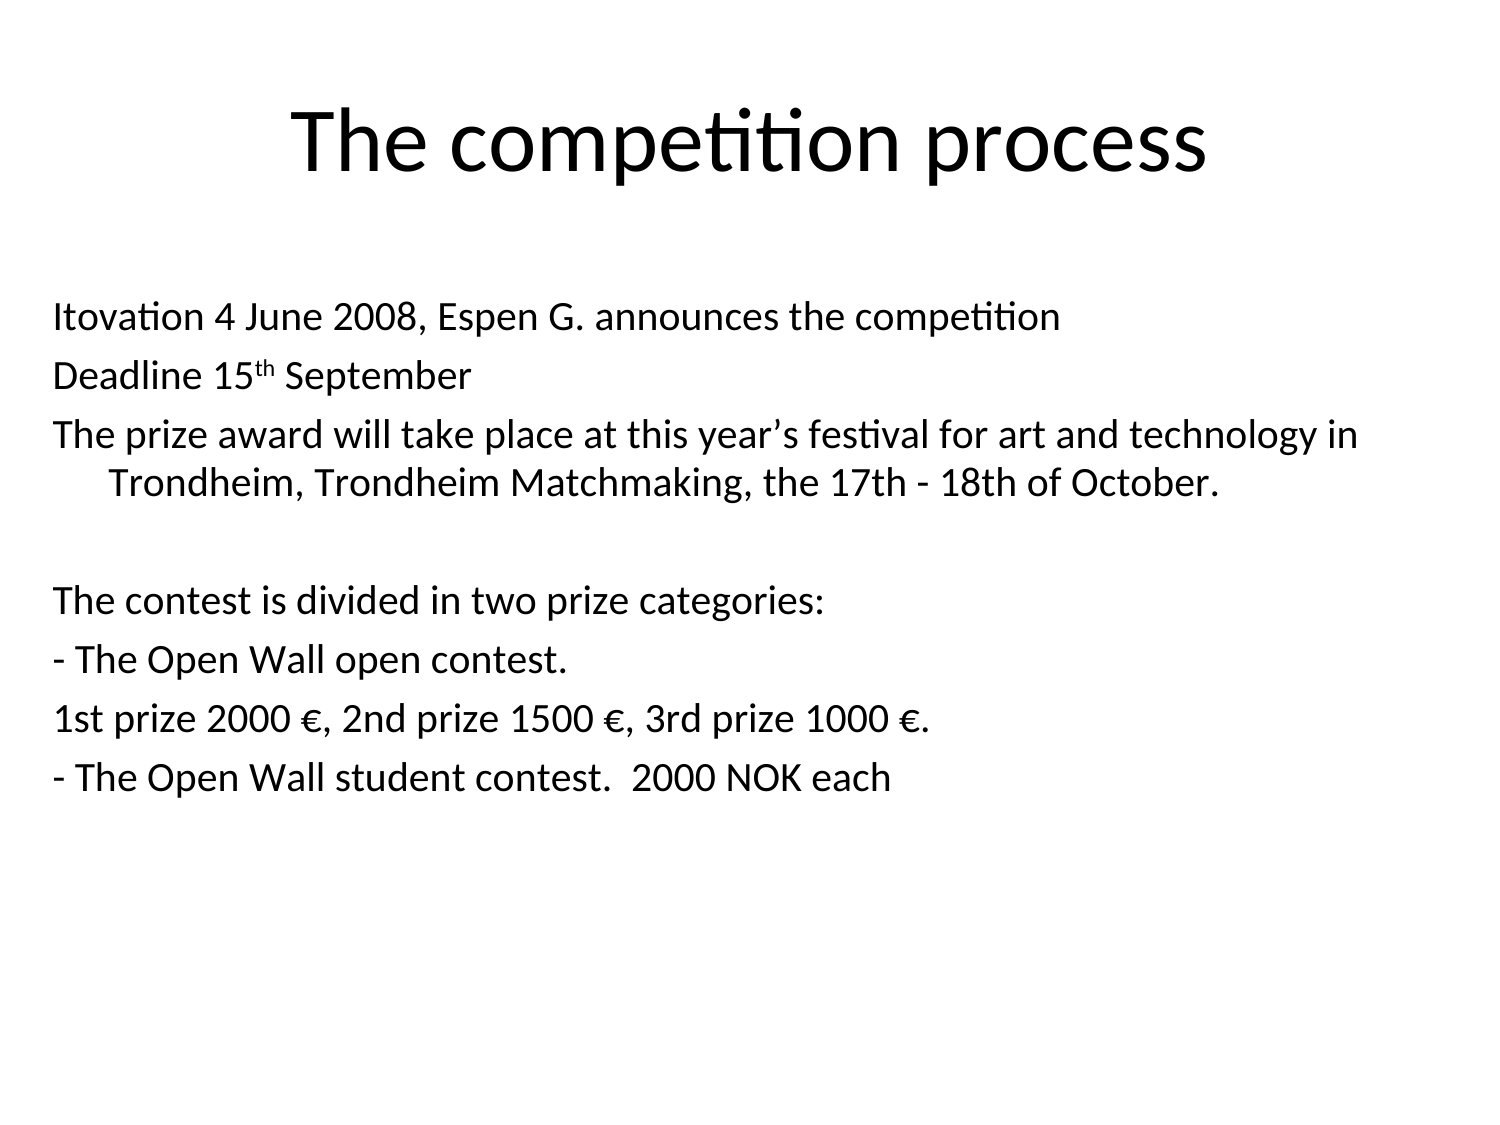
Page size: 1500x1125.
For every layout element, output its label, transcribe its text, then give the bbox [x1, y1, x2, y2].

text_box The competition process [75, 45, 1426, 224]
text_box Itovation 4 June 2008, Espen G. announces the competition Deadline 15th September The prize award will take place at this year’s festival for art and technology in Trondheim, Trondheim Matchmaking, the 17th - 18th of October. The contest is divided in two prize categories: - The Open Wall open contest. 1st prize 2000 €, 2nd prize 1500 €, 3rd prize 1000 €. - The Open Wall student contest. 2000 NOK each [37, 224, 1426, 1063]
